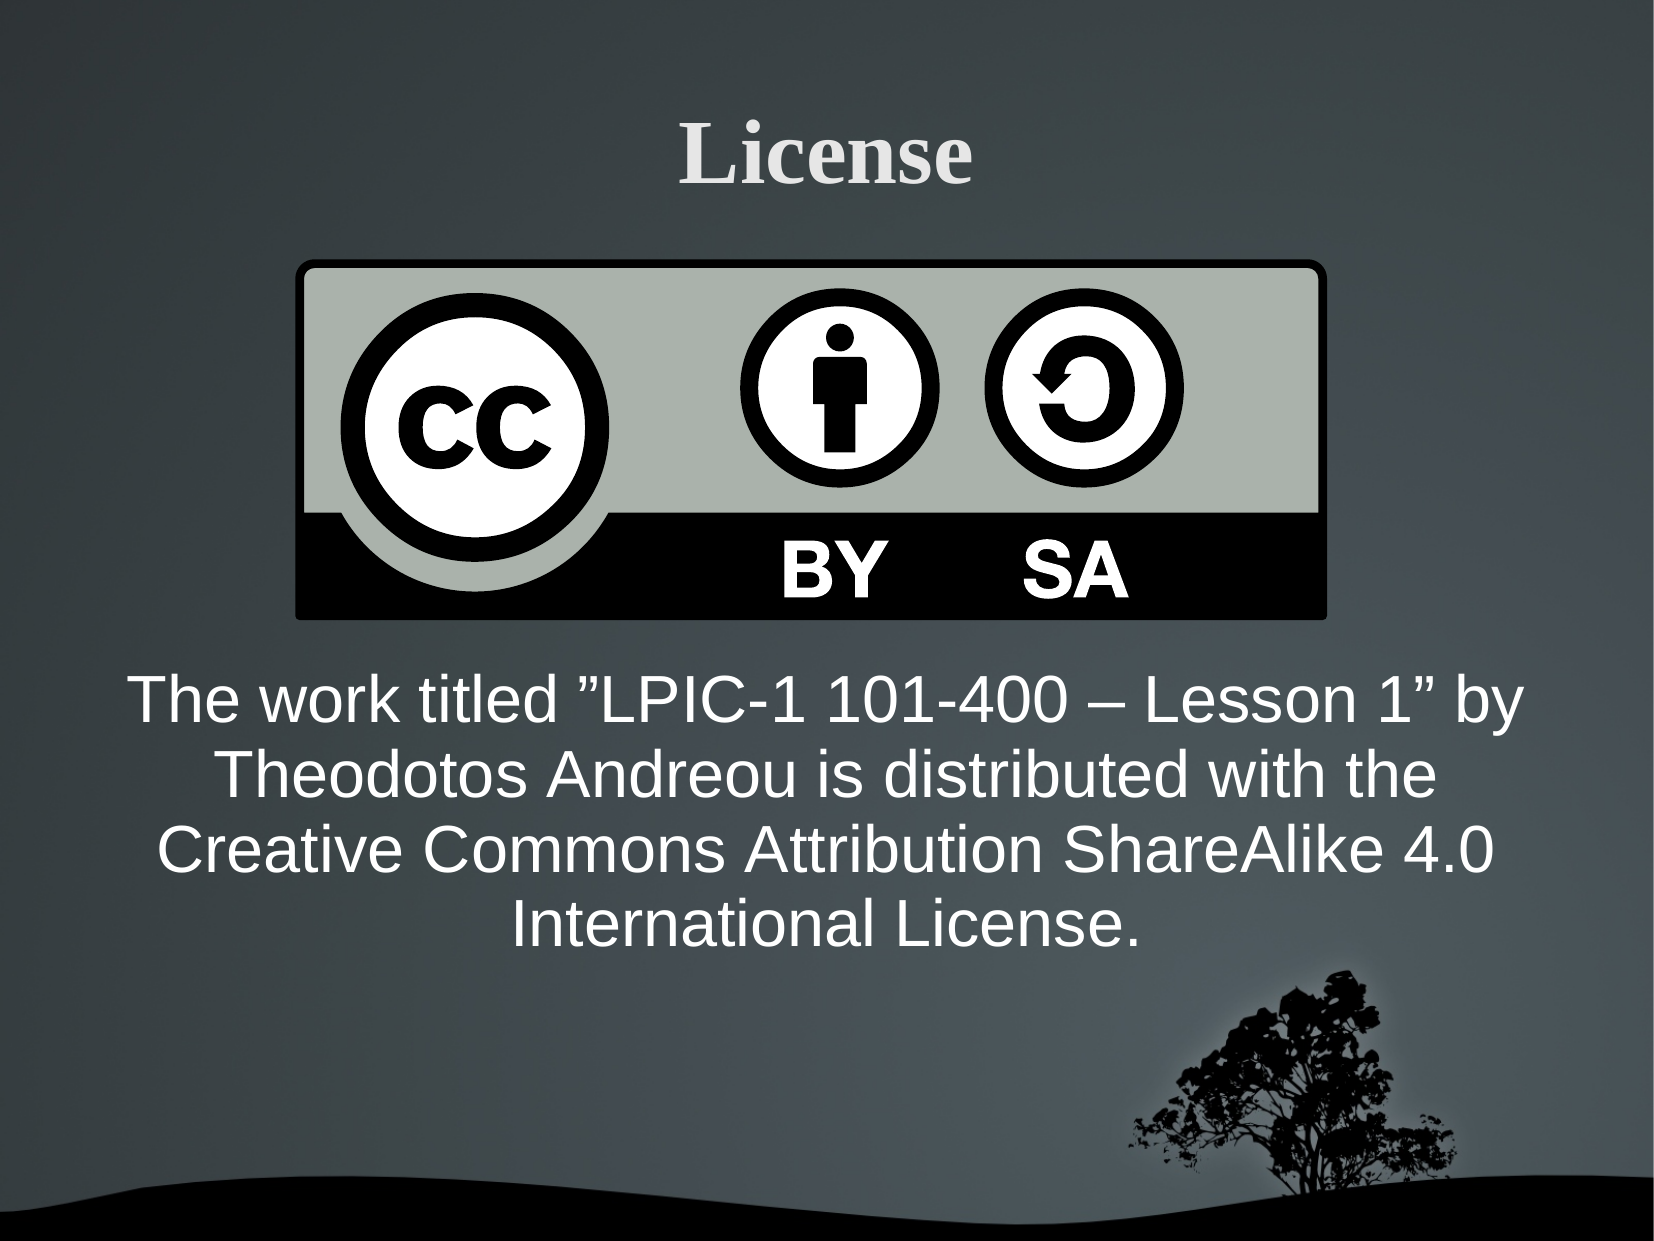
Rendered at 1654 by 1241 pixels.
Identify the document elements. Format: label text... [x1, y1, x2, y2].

title License [82, 49, 1571, 257]
picture [0, 0, 1654, 1241]
subtitle The work titled ”LPIC-1 101-400 – Lesson 1” by Theodotos Andreou is distributed with the Creative Commons Attribution ShareAlike 4.0 International License. [82, 290, 1571, 1109]
